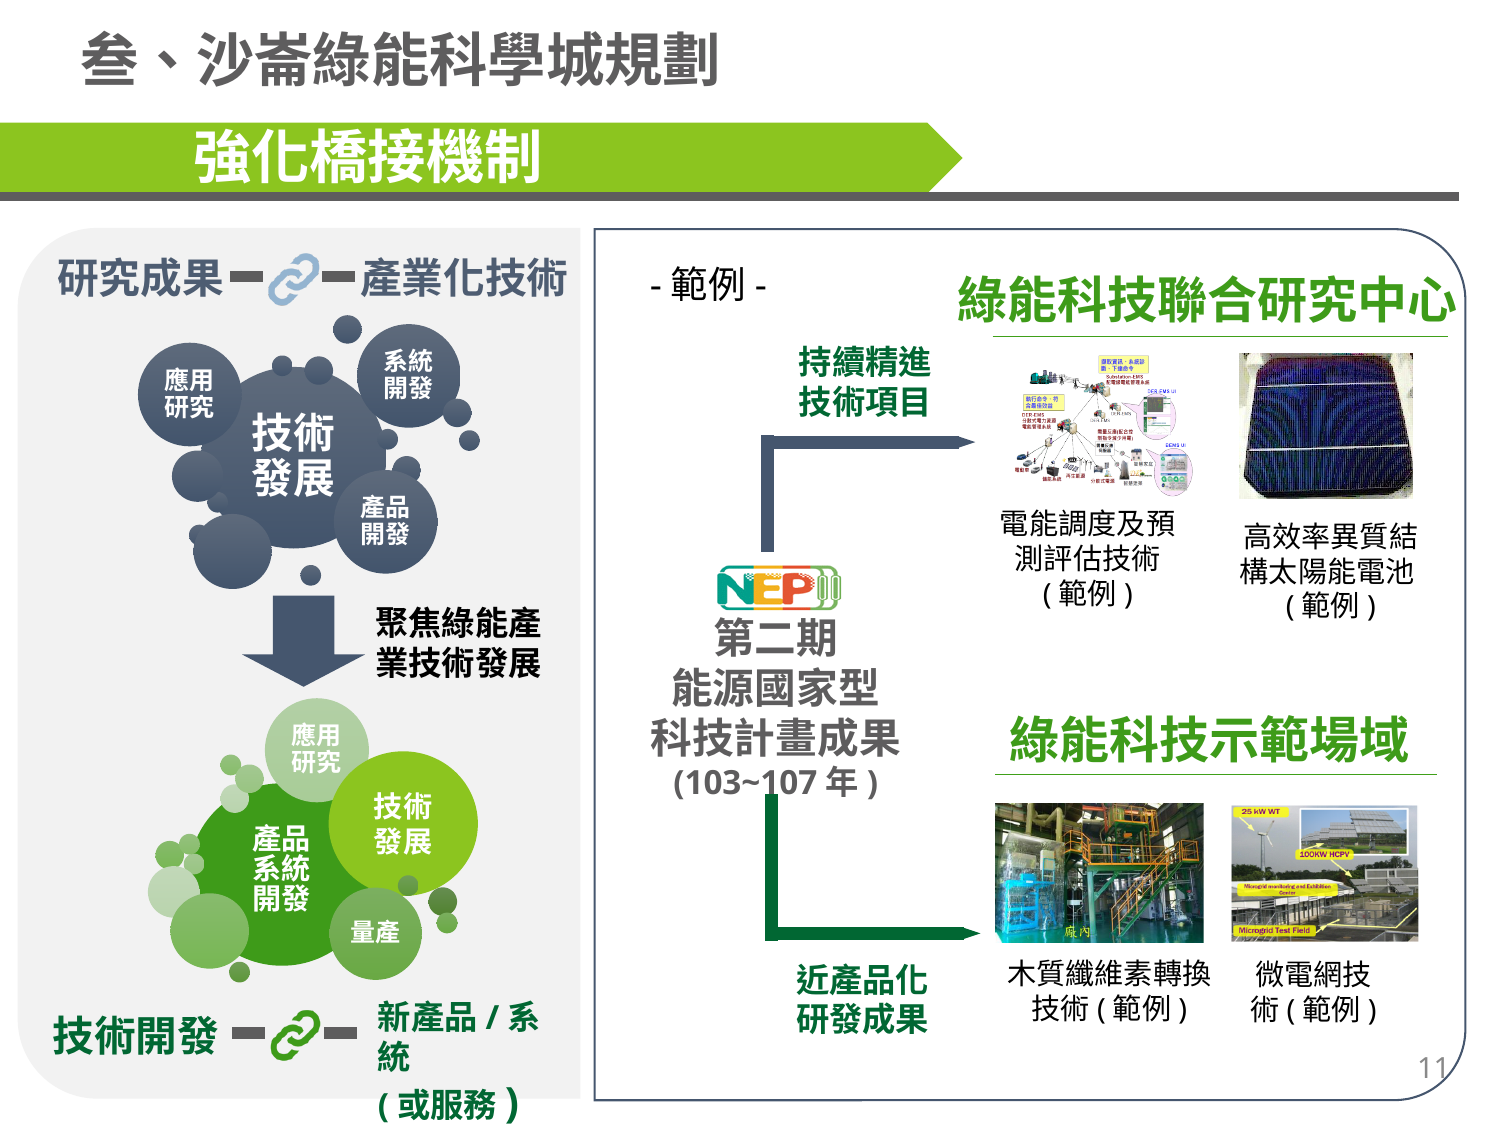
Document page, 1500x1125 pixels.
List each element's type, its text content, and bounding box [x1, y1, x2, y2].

picture [995, 803, 1204, 943]
text_box 第二期 能源國家型 科技計畫成果 (103~107年) [615, 604, 937, 809]
text_box [17, 227, 581, 1099]
text_box 新產品/系統 (或服務) [363, 989, 580, 1125]
text_box 近產品化研發成果 [781, 951, 946, 1046]
picture [245, 984, 345, 1086]
text_box 持續精進技術項目 [784, 334, 951, 429]
text_box 電能調度及預測評估技術 (範例) [982, 498, 1194, 618]
text_box 綠能科技示範場域 [971, 701, 1448, 776]
text_box 產品 系統 開發 [194, 783, 367, 966]
text_box 高效率異質結構太陽能電池(範例) [1217, 510, 1444, 630]
text_box 系統開發 [357, 324, 461, 428]
picture [1229, 803, 1419, 943]
text_box 綠能科技聯合研究中心 [921, 261, 1495, 336]
text_box 產業化技術 [345, 244, 625, 309]
text_box 叁、沙崙綠能科學城規劃 [65, 19, 1471, 107]
text_box 木質纖維素轉換技術(範例) [990, 948, 1229, 1033]
text_box 聚焦綠能產業技術發展 [359, 594, 558, 691]
text_box 技術 發展 [328, 751, 478, 896]
text_box 量產 [329, 887, 422, 980]
text_box 技術發展 [201, 366, 387, 549]
text_box 強化橋接機制 [178, 121, 558, 199]
text_box -範例- [634, 253, 774, 315]
text_box 產品開發 [333, 470, 438, 574]
picture [243, 228, 344, 330]
picture [715, 564, 842, 611]
text_box 技術開發 [38, 1002, 242, 1067]
text_box [0, 122, 178, 192]
text_box 研究成果 [42, 244, 242, 309]
text_box 應用研究 [137, 342, 242, 447]
text_box 11 [1401, 1039, 1488, 1100]
picture [1239, 353, 1413, 499]
text_box 微電網技術(範例) [1228, 949, 1400, 1034]
text_box [558, 122, 963, 192]
text_box 應用研究 [264, 698, 369, 803]
picture [1011, 351, 1195, 497]
